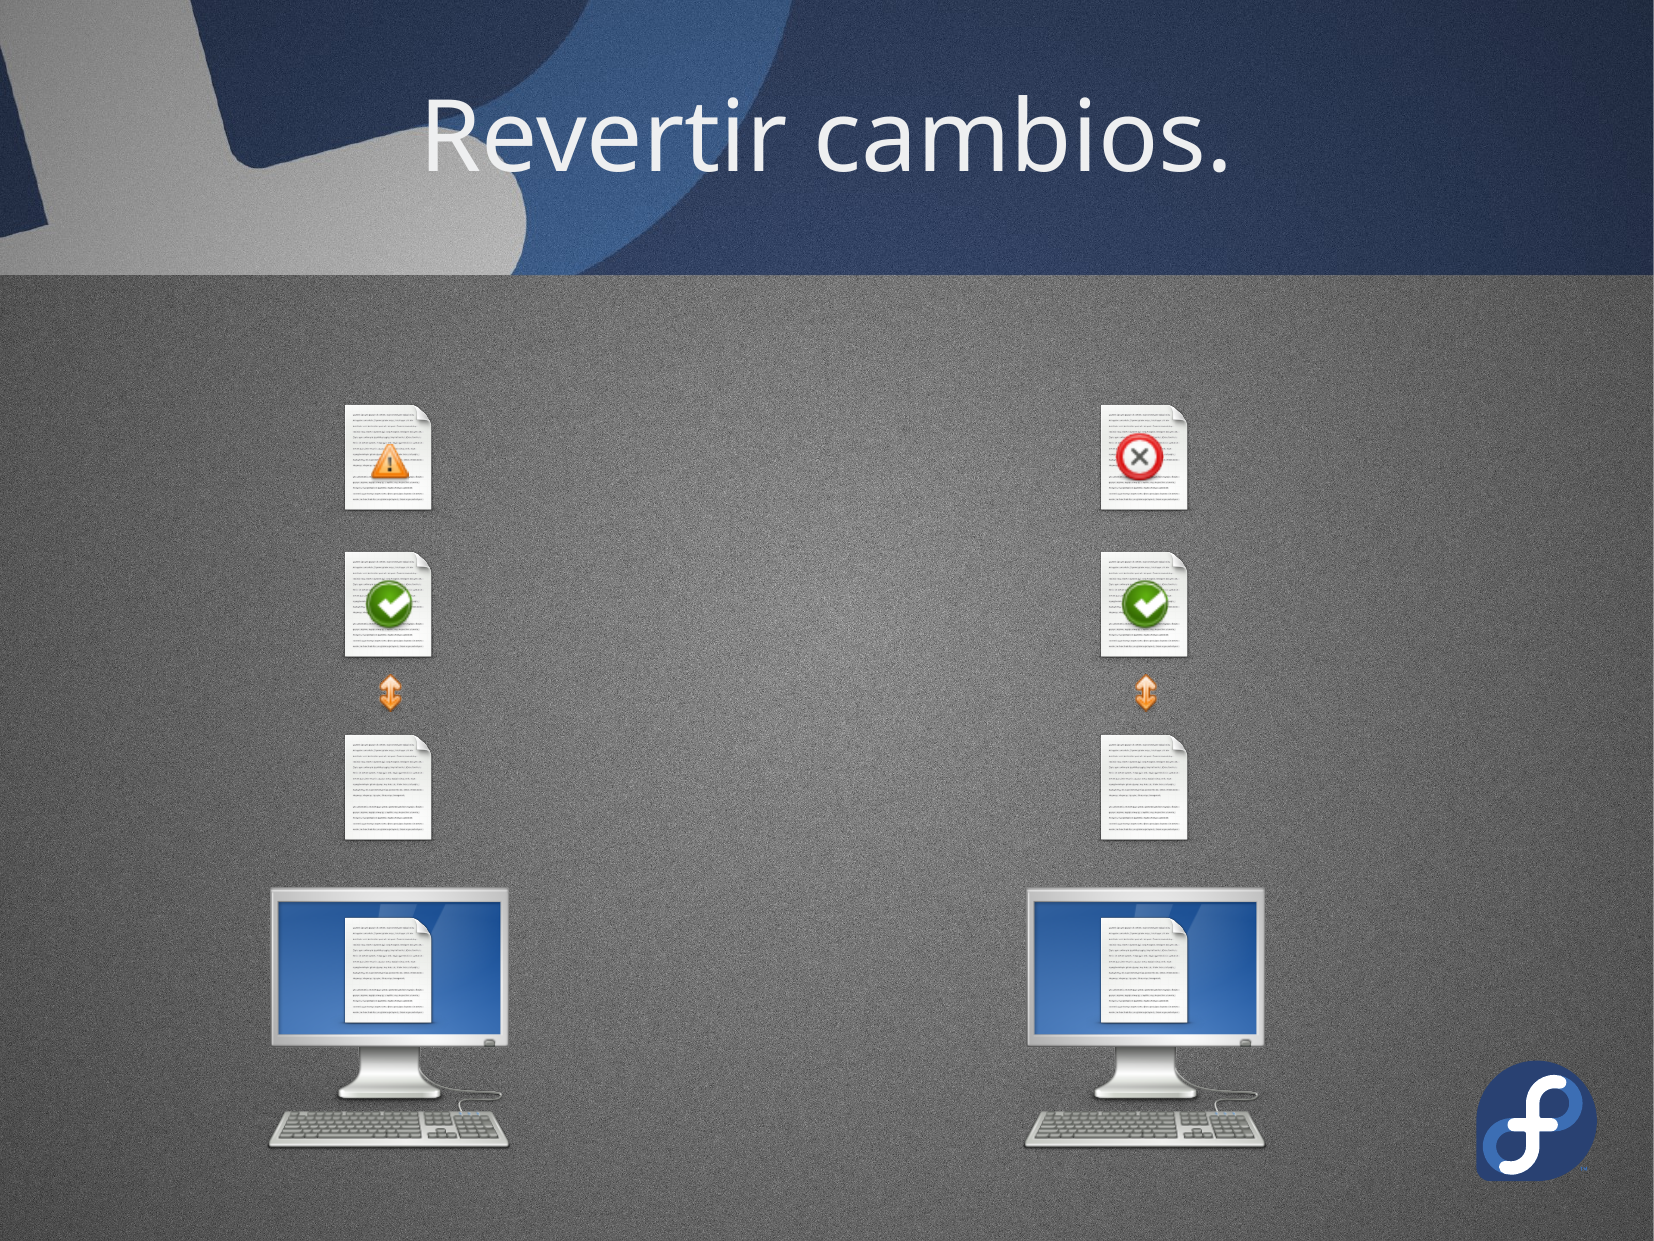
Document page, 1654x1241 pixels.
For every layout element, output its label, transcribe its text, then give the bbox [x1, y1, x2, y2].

title Revertir cambios. [88, 29, 1565, 237]
picture [0, 0, 1654, 1241]
